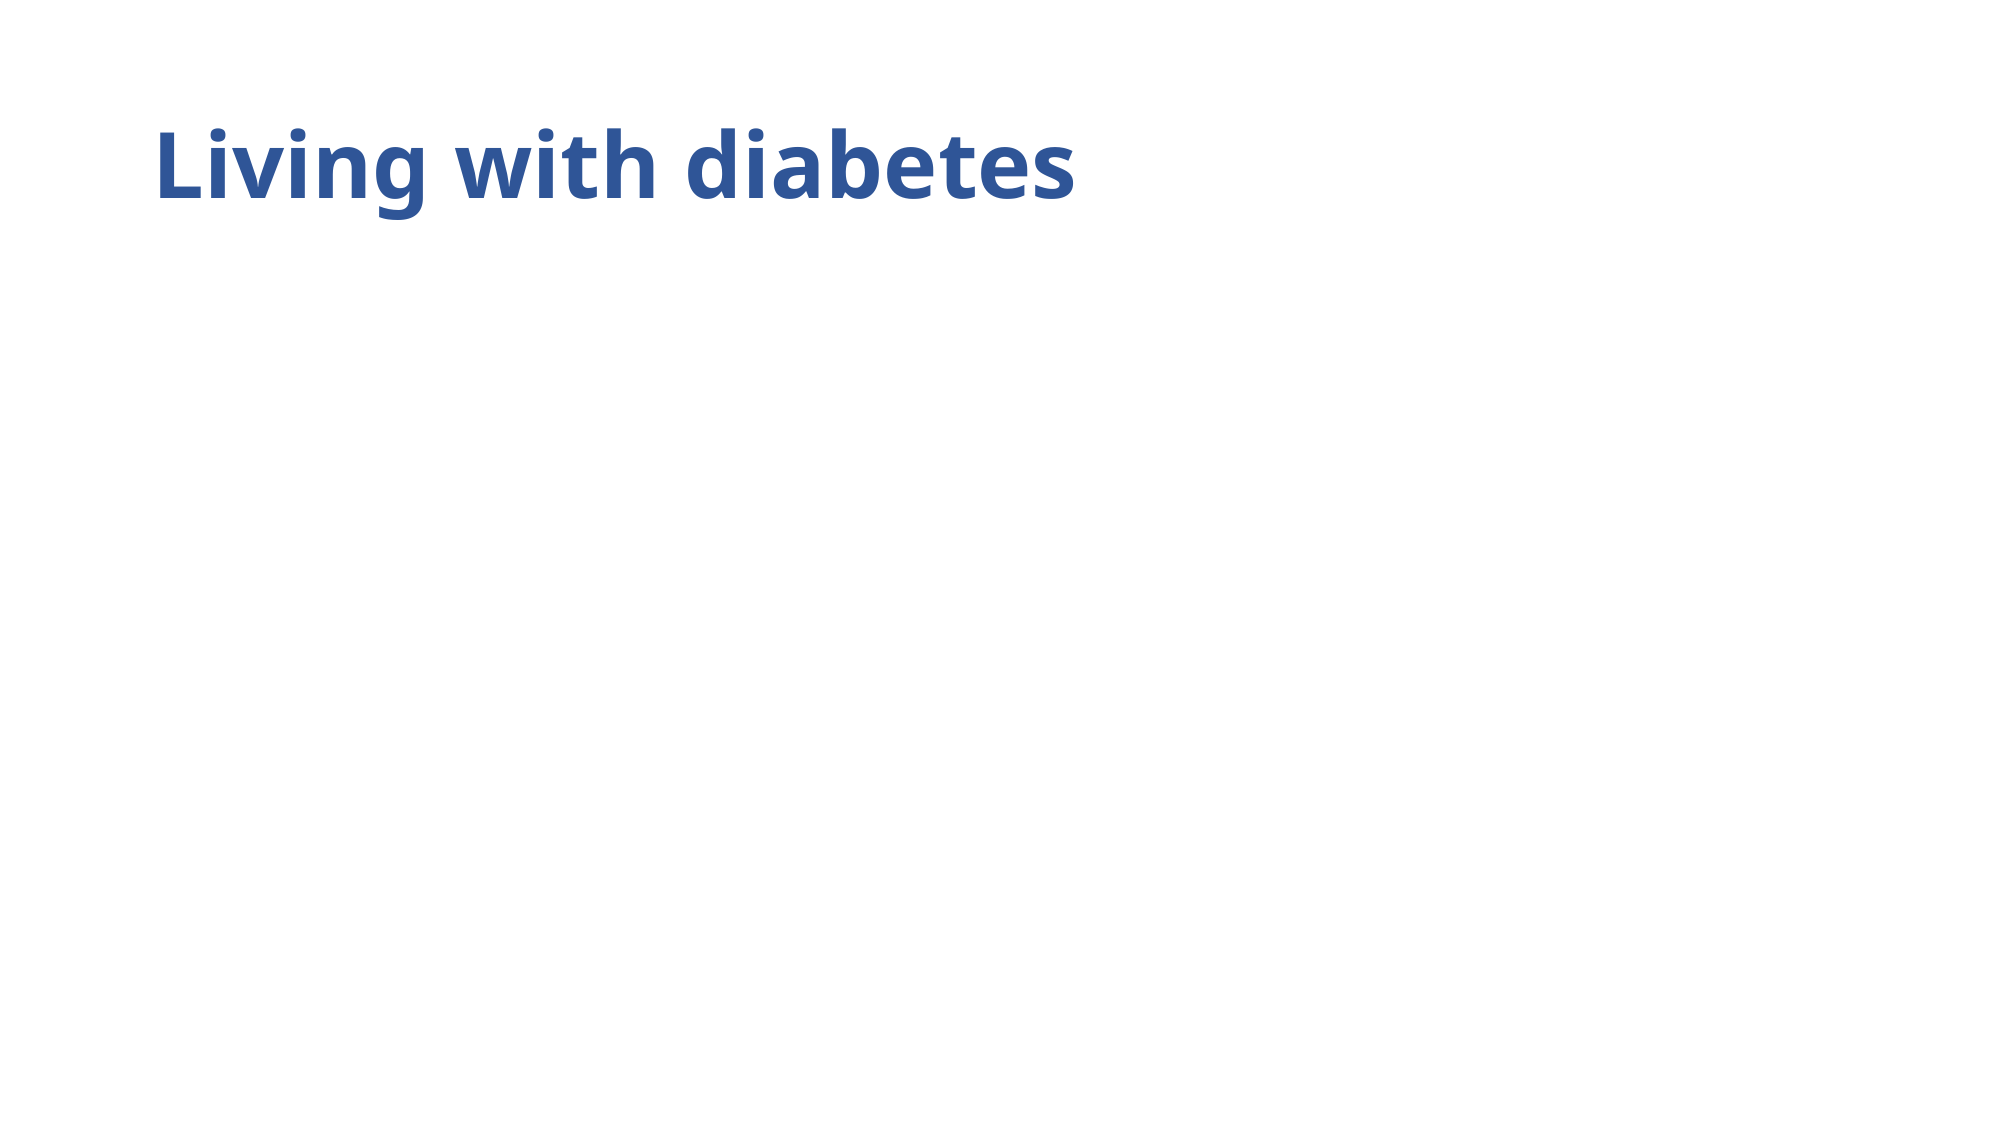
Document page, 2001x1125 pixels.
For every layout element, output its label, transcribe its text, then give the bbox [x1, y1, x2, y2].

title Living with diabetes [137, 59, 1863, 278]
